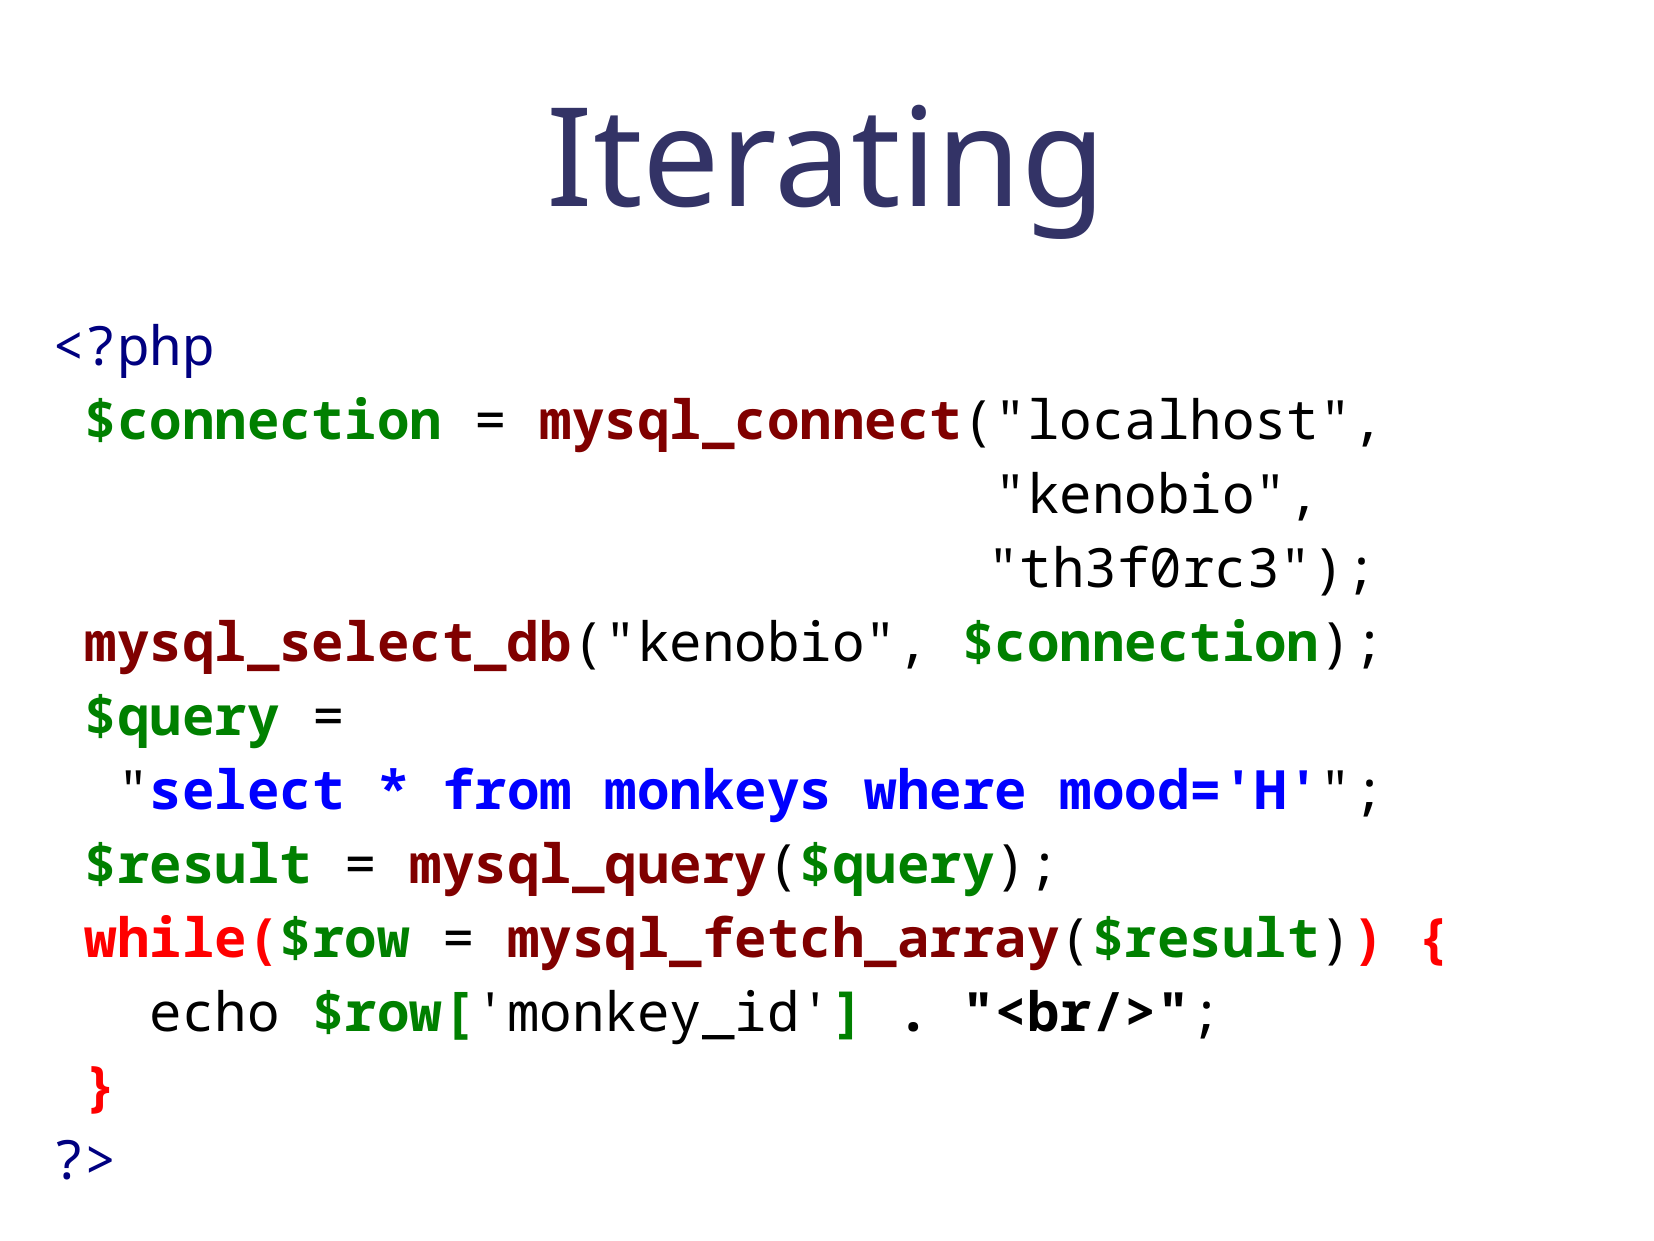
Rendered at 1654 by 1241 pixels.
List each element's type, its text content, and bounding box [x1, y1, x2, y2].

title Iterating [82, 56, 1571, 250]
text_box <?php $connection = mysql_connect("localhost", "kenobio", "th3f0rc3"); mysql_select_db("kenobio", $connection); $query = "select * from monkeys where mood='H'"; $result = mysql_query($query); while($row = mysql_fetch_array($result)) { echo $row['monkey_id'] . "<br/>"; } ?> [37, 300, 1654, 1180]
